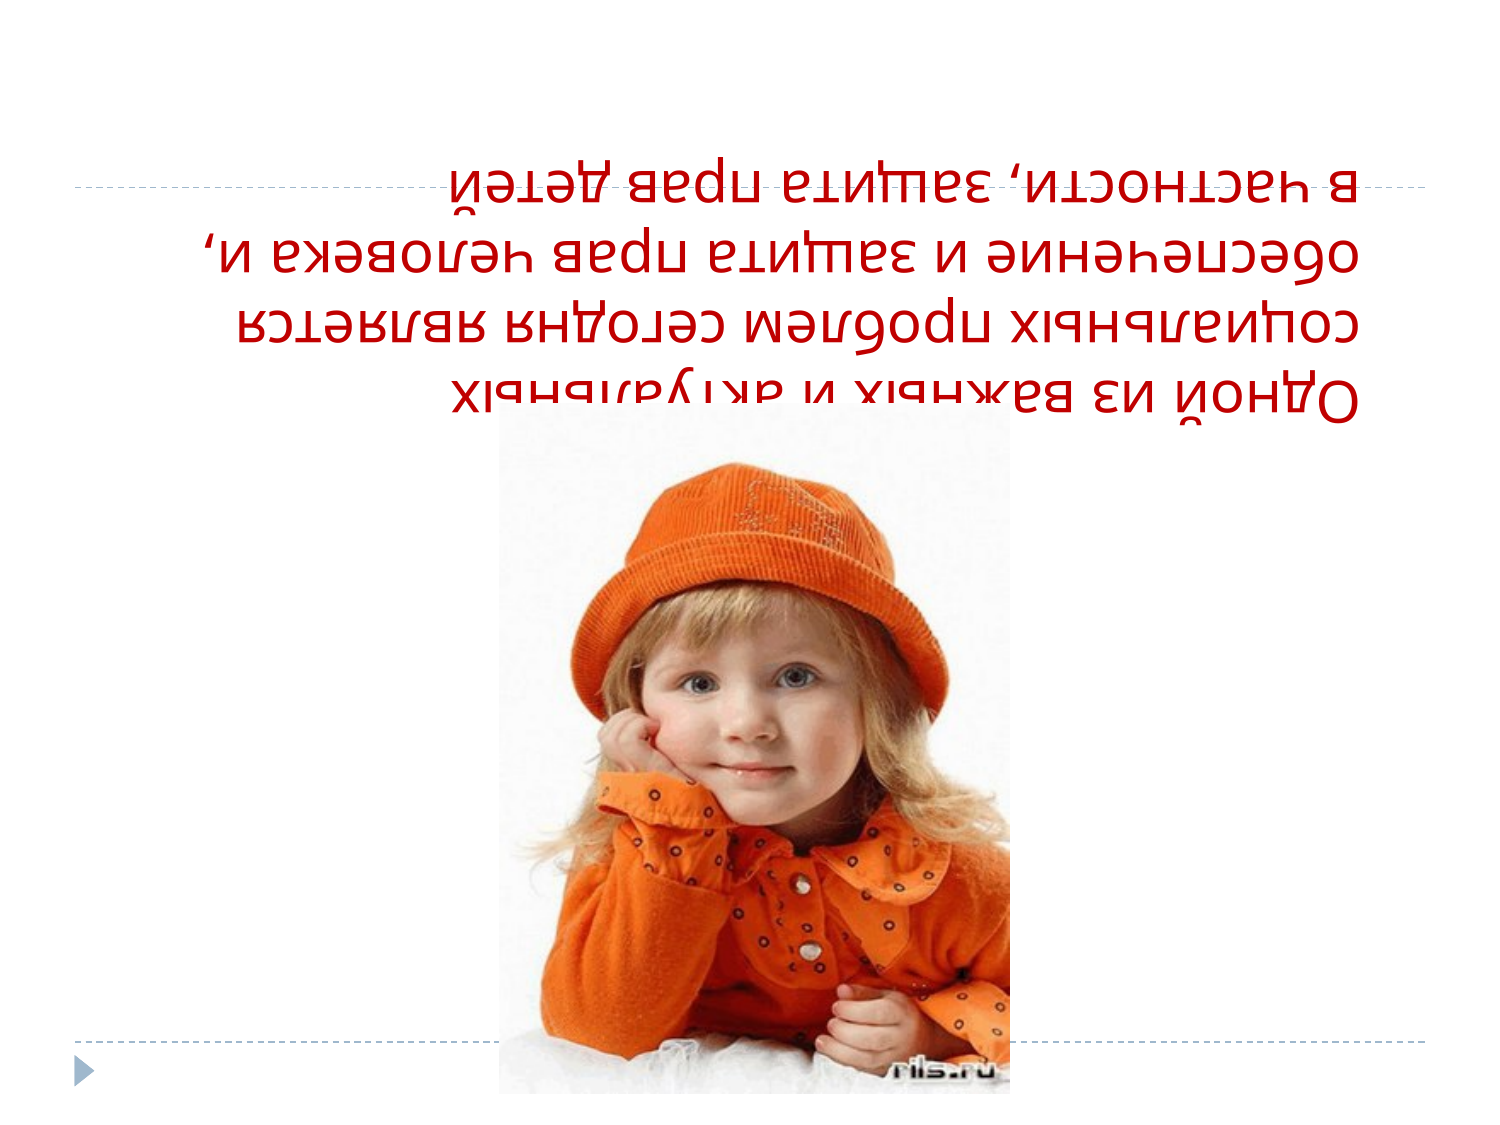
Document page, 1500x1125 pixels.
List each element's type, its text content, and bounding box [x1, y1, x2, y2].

picture [499, 403, 1010, 1094]
text_box Одной из важных и актуальных социальных проблем сегодня является обеспечение и защита прав человека и, в частности, защита прав детей [183, 152, 1377, 447]
